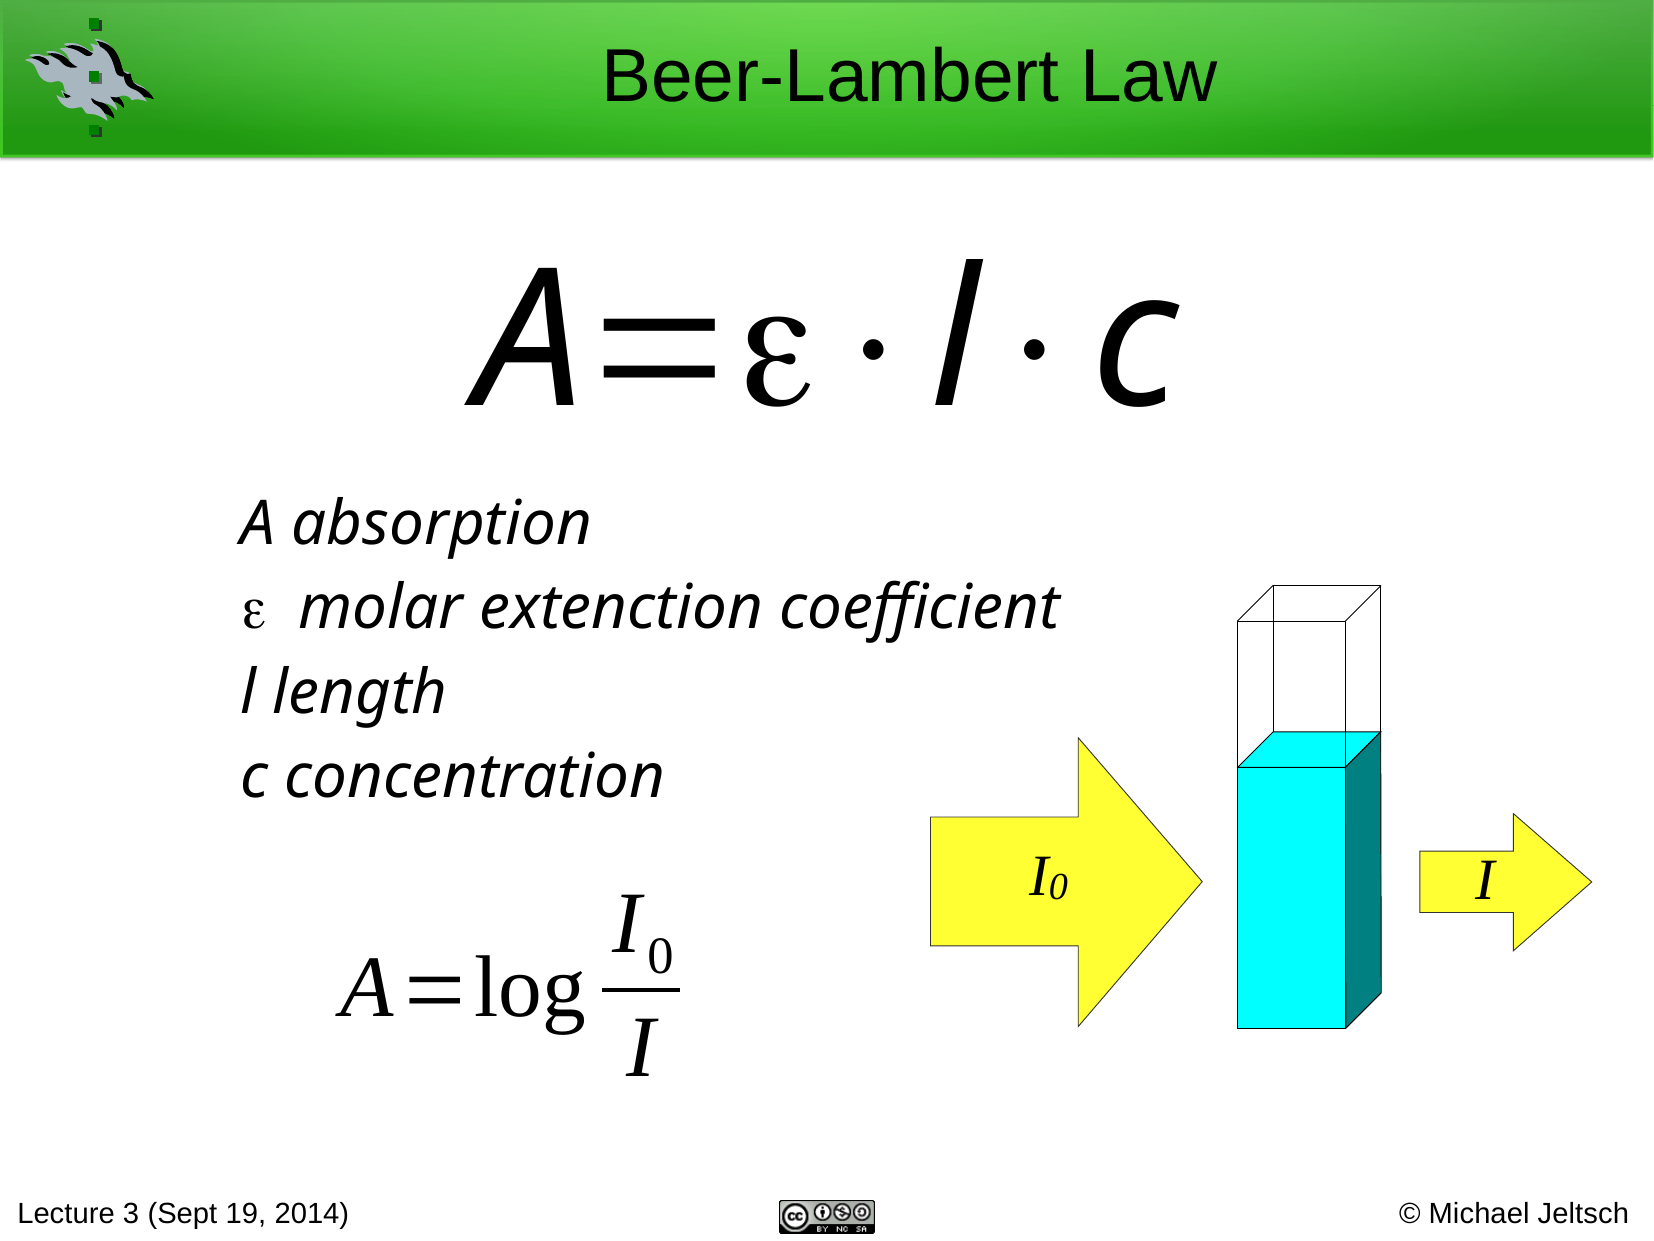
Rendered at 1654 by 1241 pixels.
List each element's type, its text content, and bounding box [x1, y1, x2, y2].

list A absorption ε molar extenction coefficient l length c concentration [240, 477, 1177, 823]
picture [779, 1200, 875, 1234]
picture [930, 585, 1593, 1030]
title Beer-Lambert Law [289, 30, 1531, 121]
chart [311, 874, 706, 1096]
list A=ε×l×c [474, 200, 1180, 468]
